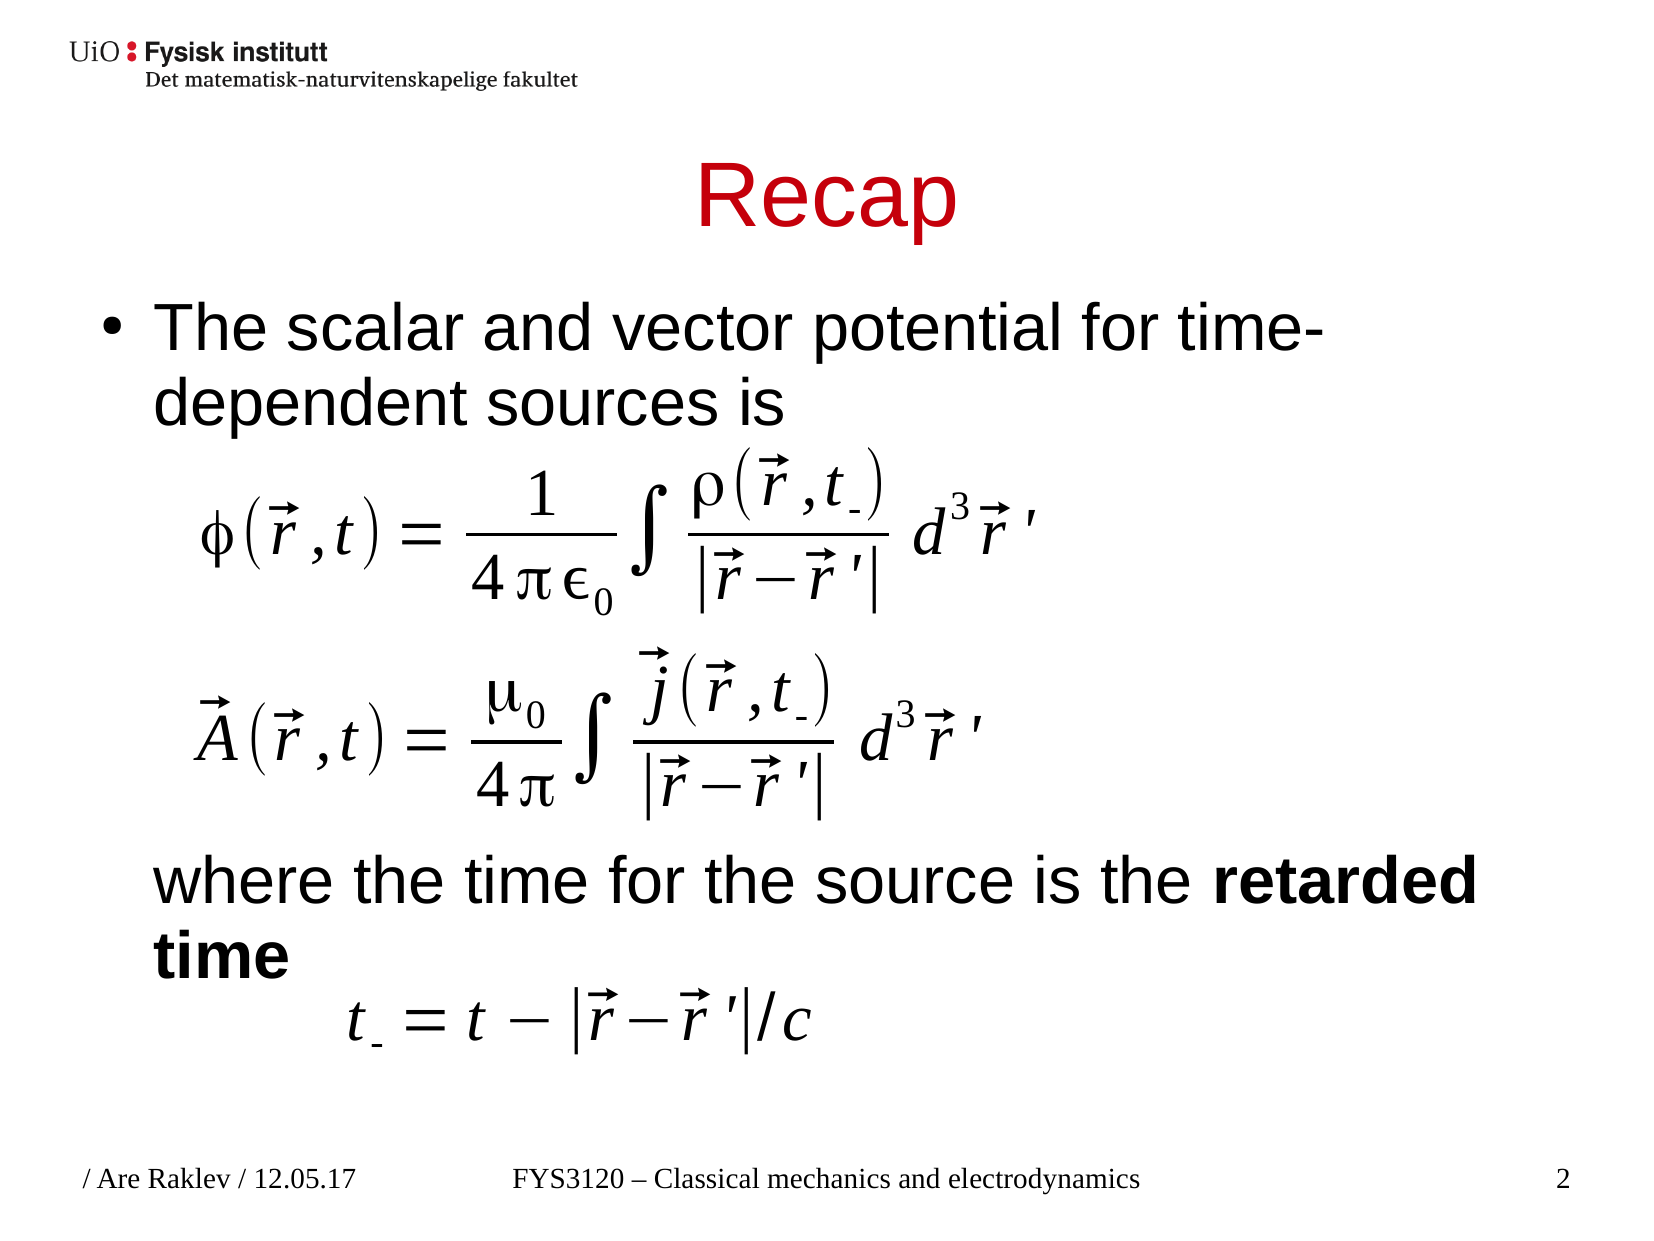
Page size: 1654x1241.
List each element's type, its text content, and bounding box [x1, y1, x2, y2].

chart [193, 444, 1045, 624]
title Recap [82, 90, 1571, 290]
list The scalar and vector potential for time-dependent sources is where the time for the source is the retarded time [82, 290, 1571, 1147]
chart [184, 644, 991, 825]
picture [68, 37, 581, 93]
chart [341, 980, 821, 1064]
